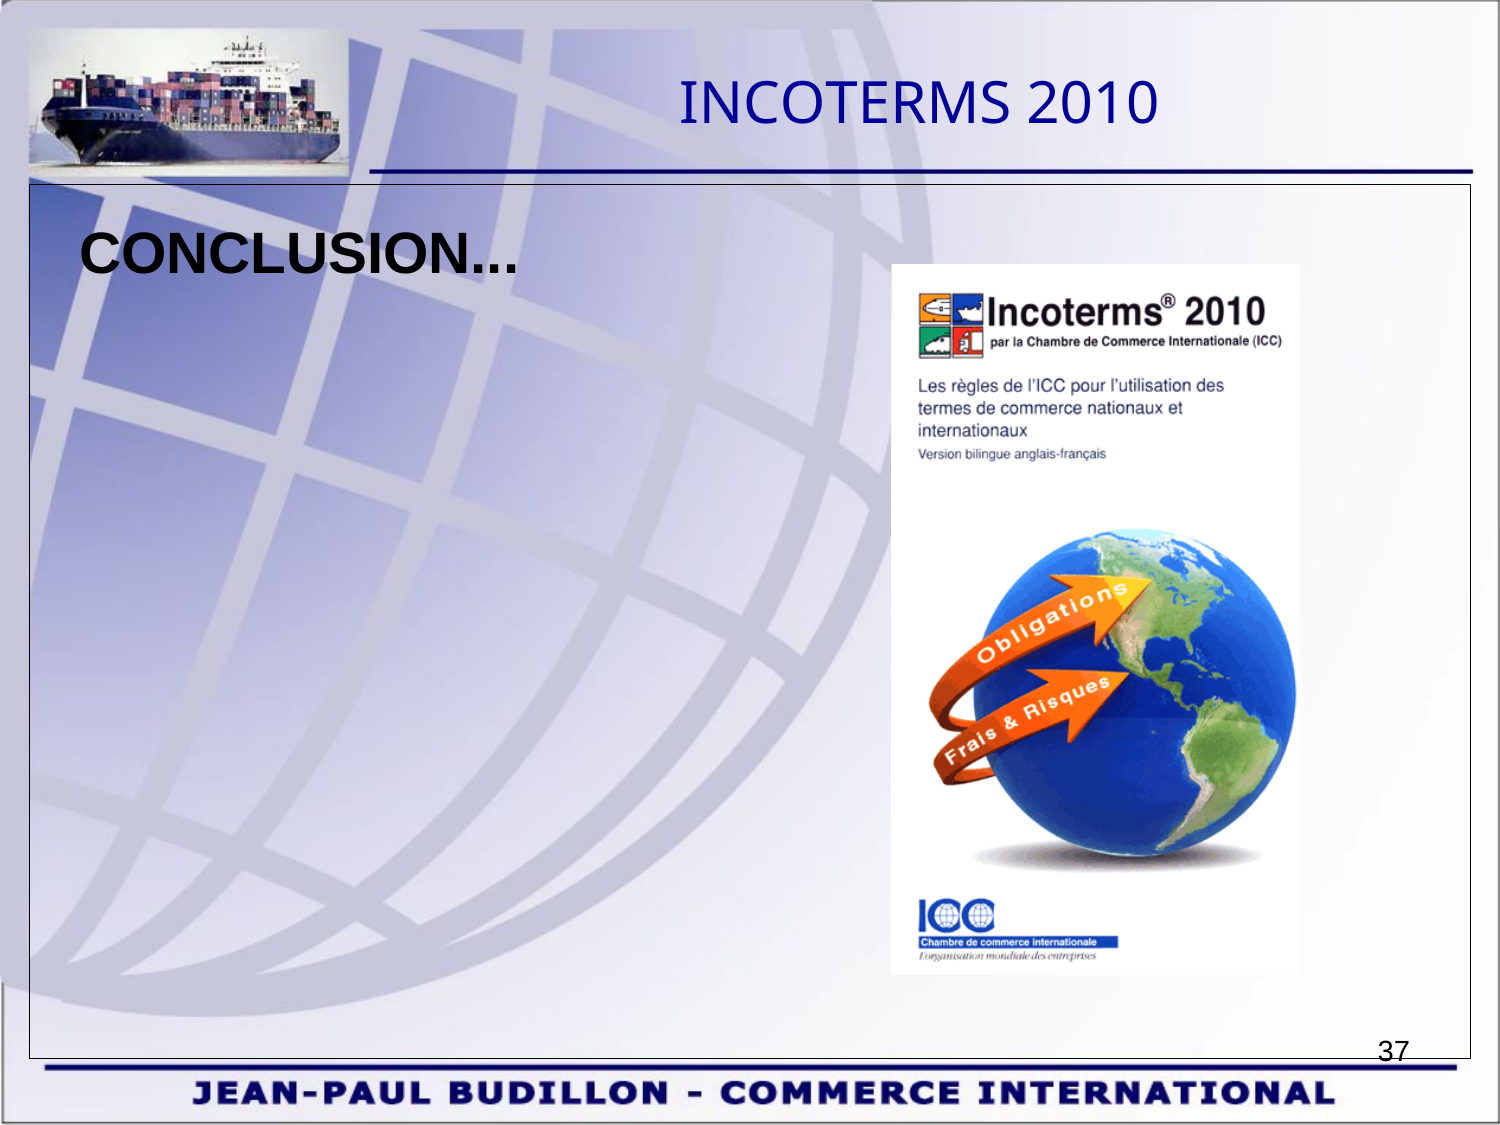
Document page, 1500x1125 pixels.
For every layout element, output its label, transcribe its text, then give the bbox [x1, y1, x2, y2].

title INCOTERMS 2010 [356, 42, 1483, 159]
list CONCLUSION... [64, 207, 1447, 1035]
picture [0, 0, 1500, 1125]
